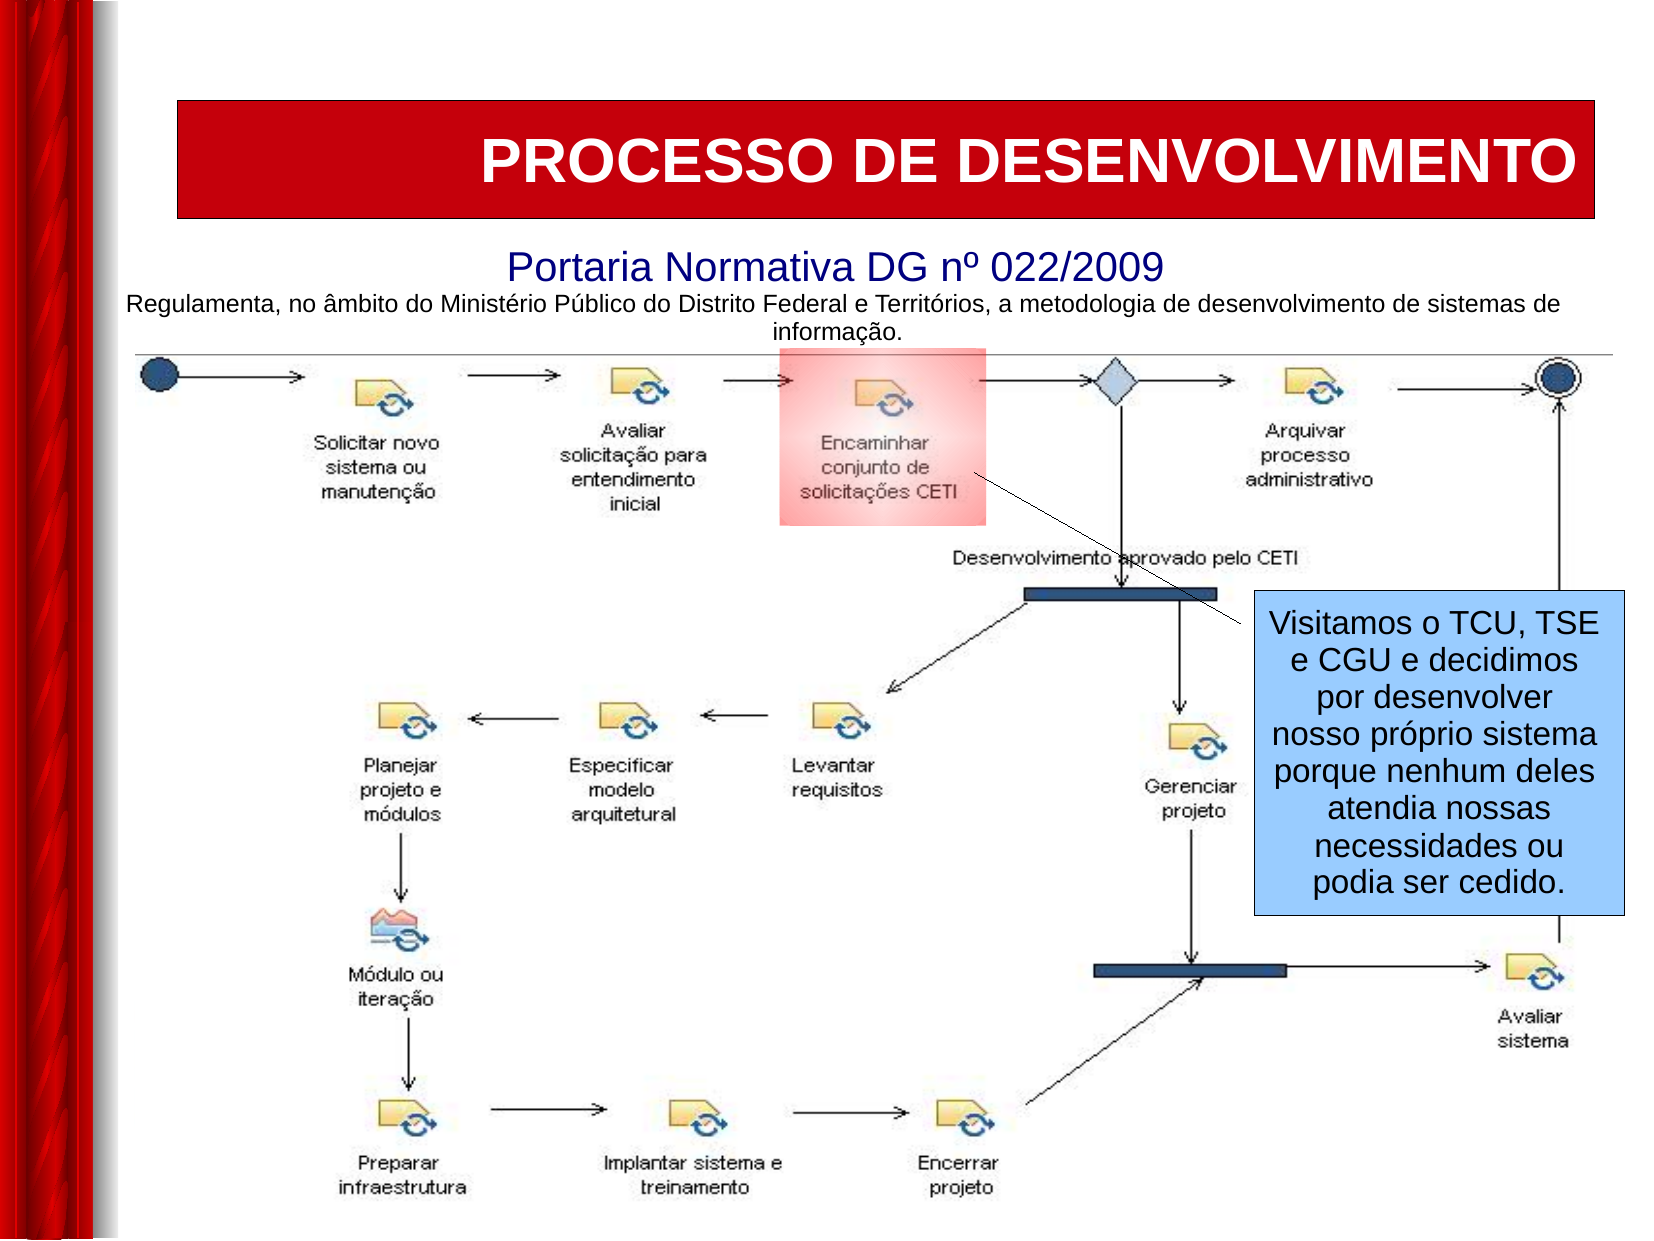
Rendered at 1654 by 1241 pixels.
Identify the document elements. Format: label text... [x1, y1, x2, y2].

text_box PROCESSO DE DESENVOLVIMENTO [206, 118, 1595, 205]
text_box Portaria Normativa DG nº 022/2009 Regulamenta, no âmbito do Ministério Público do Distrito Federal e Territórios, a metodologia de desenvolvimento de sistemas de informação. [88, 236, 1595, 354]
picture [135, 354, 1613, 1217]
text_box Visitamos o TCU, TSE e CGU e decidimos por desenvolver nosso próprio sistema porque nenhum deles atendia nossas necessidades ou podia ser cedido. [1255, 591, 1624, 915]
text_box [779, 348, 987, 526]
